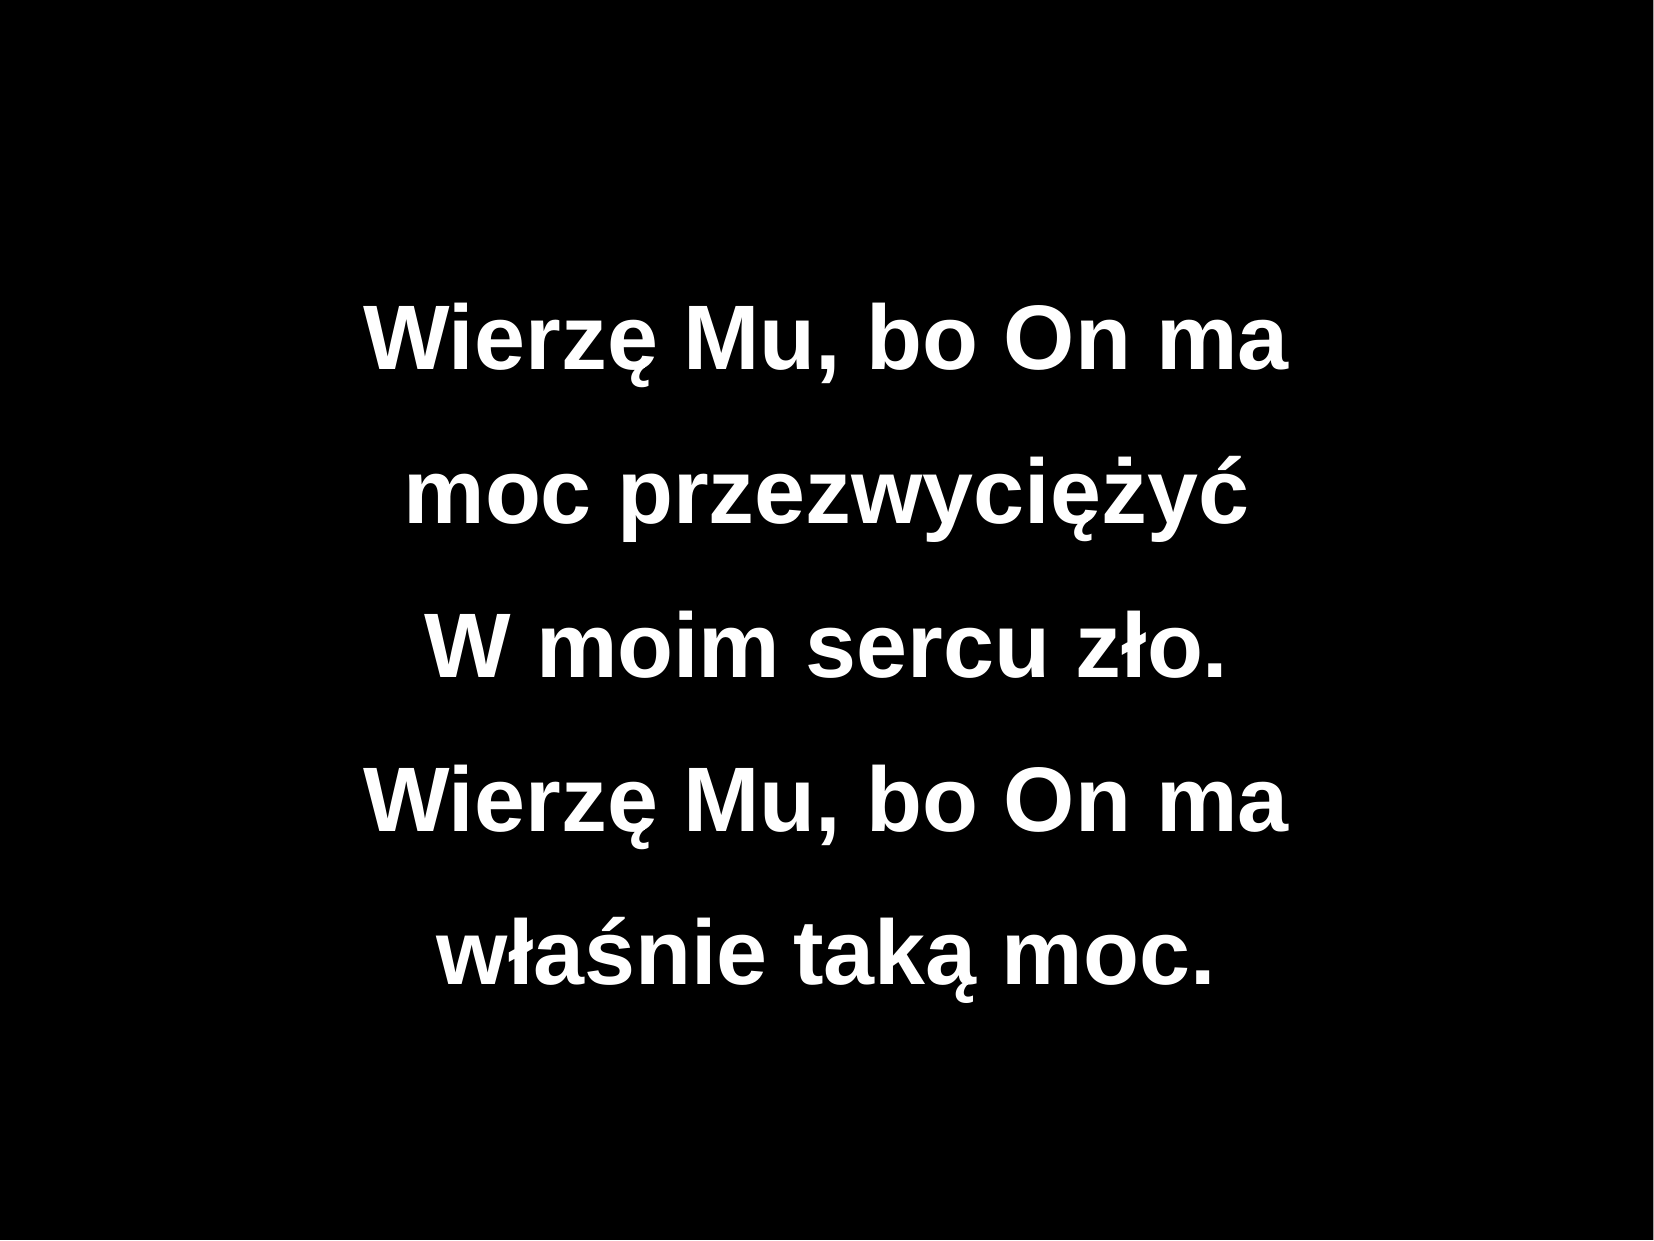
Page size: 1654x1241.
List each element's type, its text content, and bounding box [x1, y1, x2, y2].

subtitle Wierzę Mu, bo On ma moc przezwyciężyć W moim sercu zło. Wierzę Mu, bo On ma właśnie taką moc. [0, 0, 1654, 1241]
